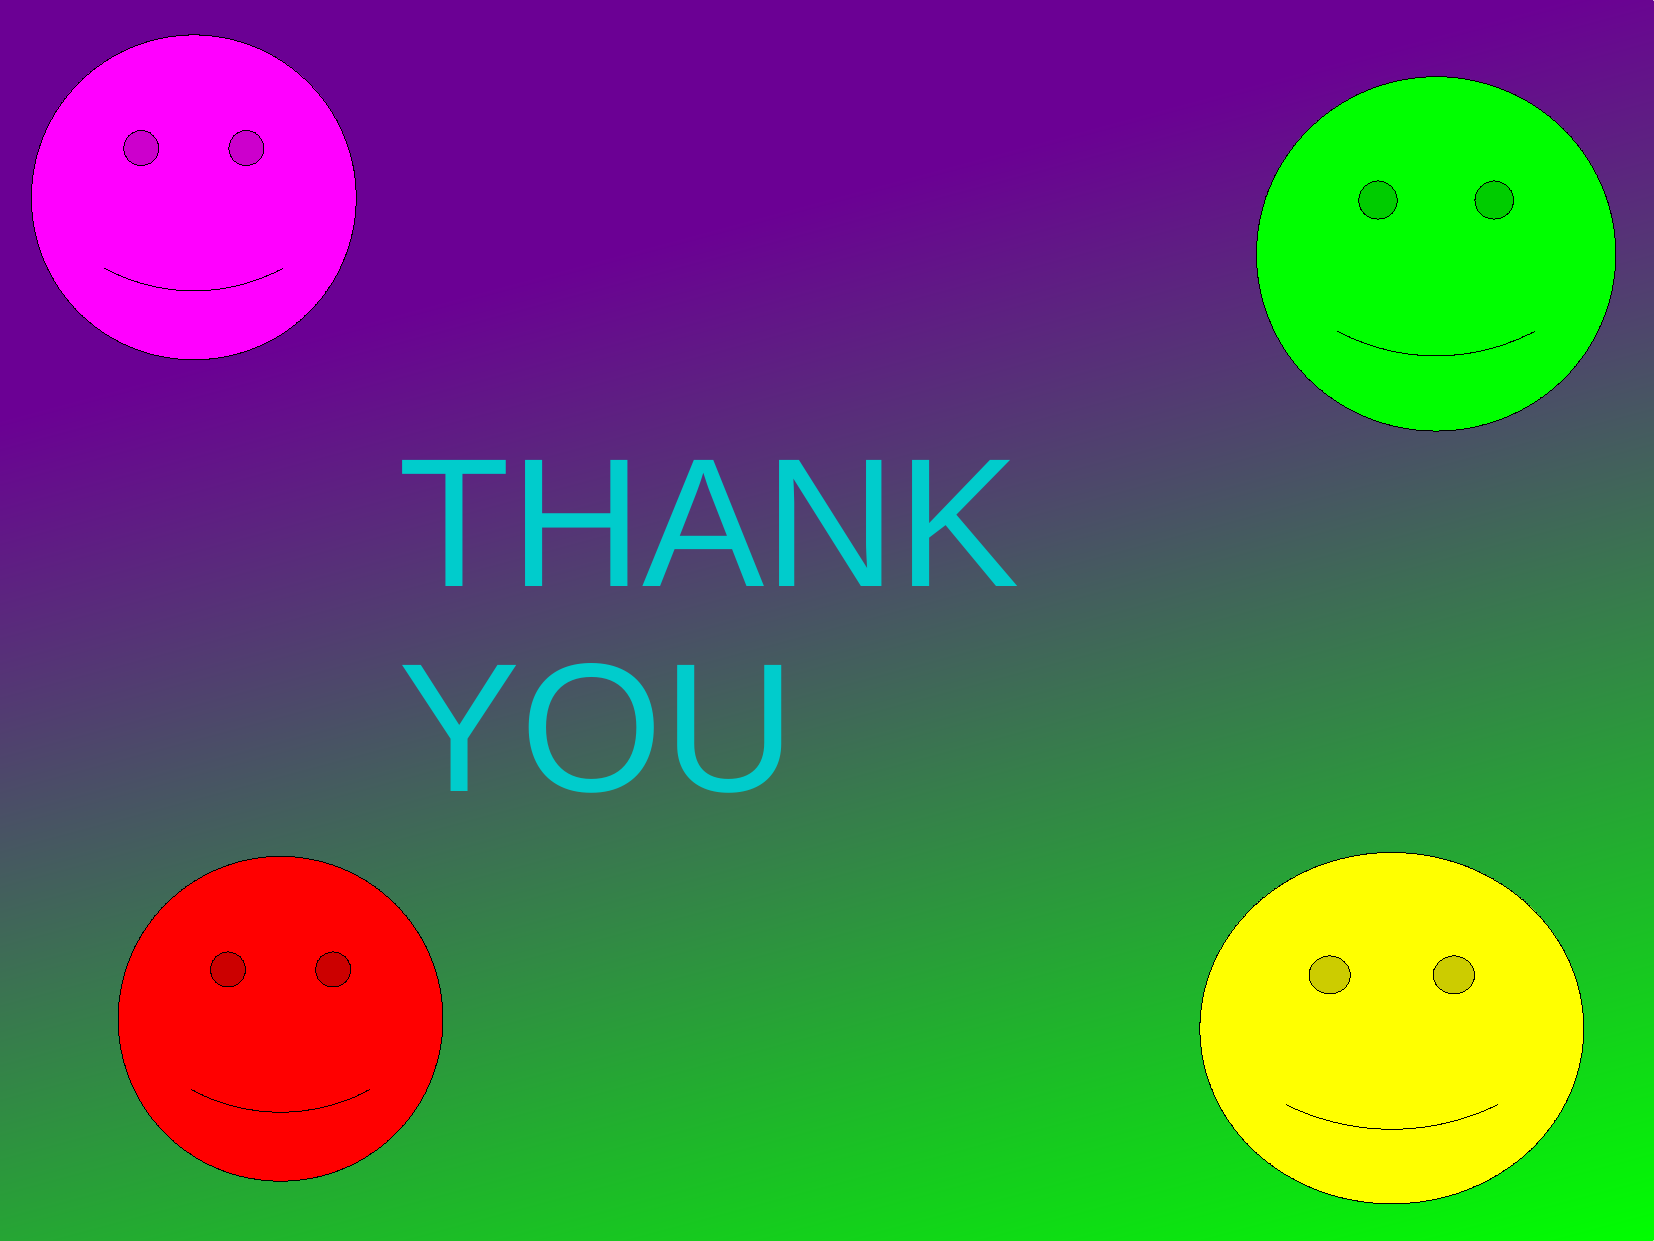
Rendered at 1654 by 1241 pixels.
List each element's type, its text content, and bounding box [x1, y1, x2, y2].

text_box [1256, 76, 1616, 432]
text_box [31, 34, 357, 360]
text_box [118, 856, 443, 1182]
text_box THANK YOU [383, 413, 1329, 838]
text_box [1199, 852, 1584, 1204]
